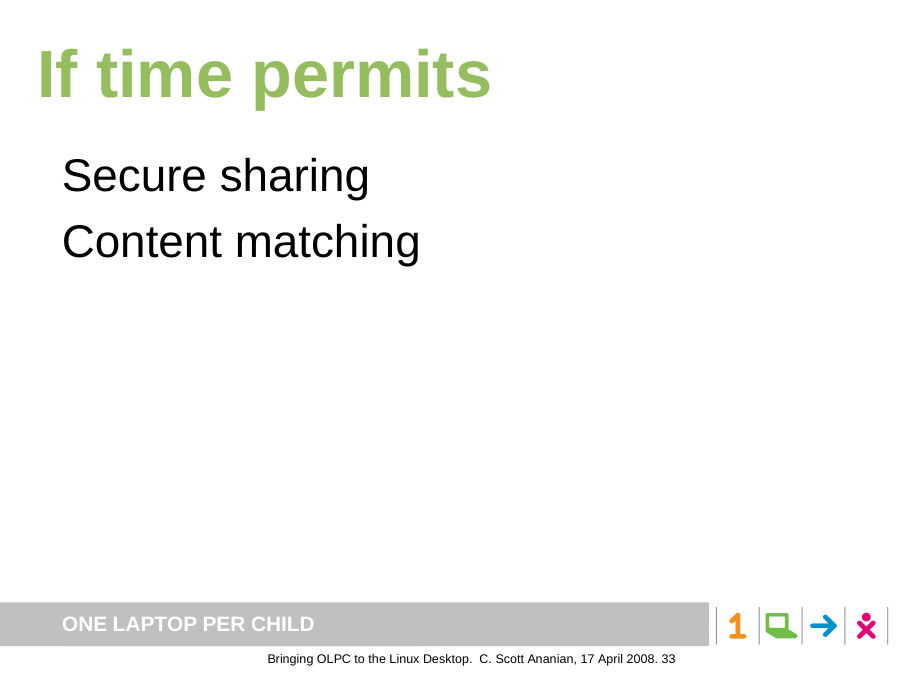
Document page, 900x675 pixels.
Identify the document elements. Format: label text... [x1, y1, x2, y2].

list Secure sharing Content matching [61, 150, 844, 675]
title If time permits [37, 37, 856, 211]
picture [844, 598, 897, 654]
